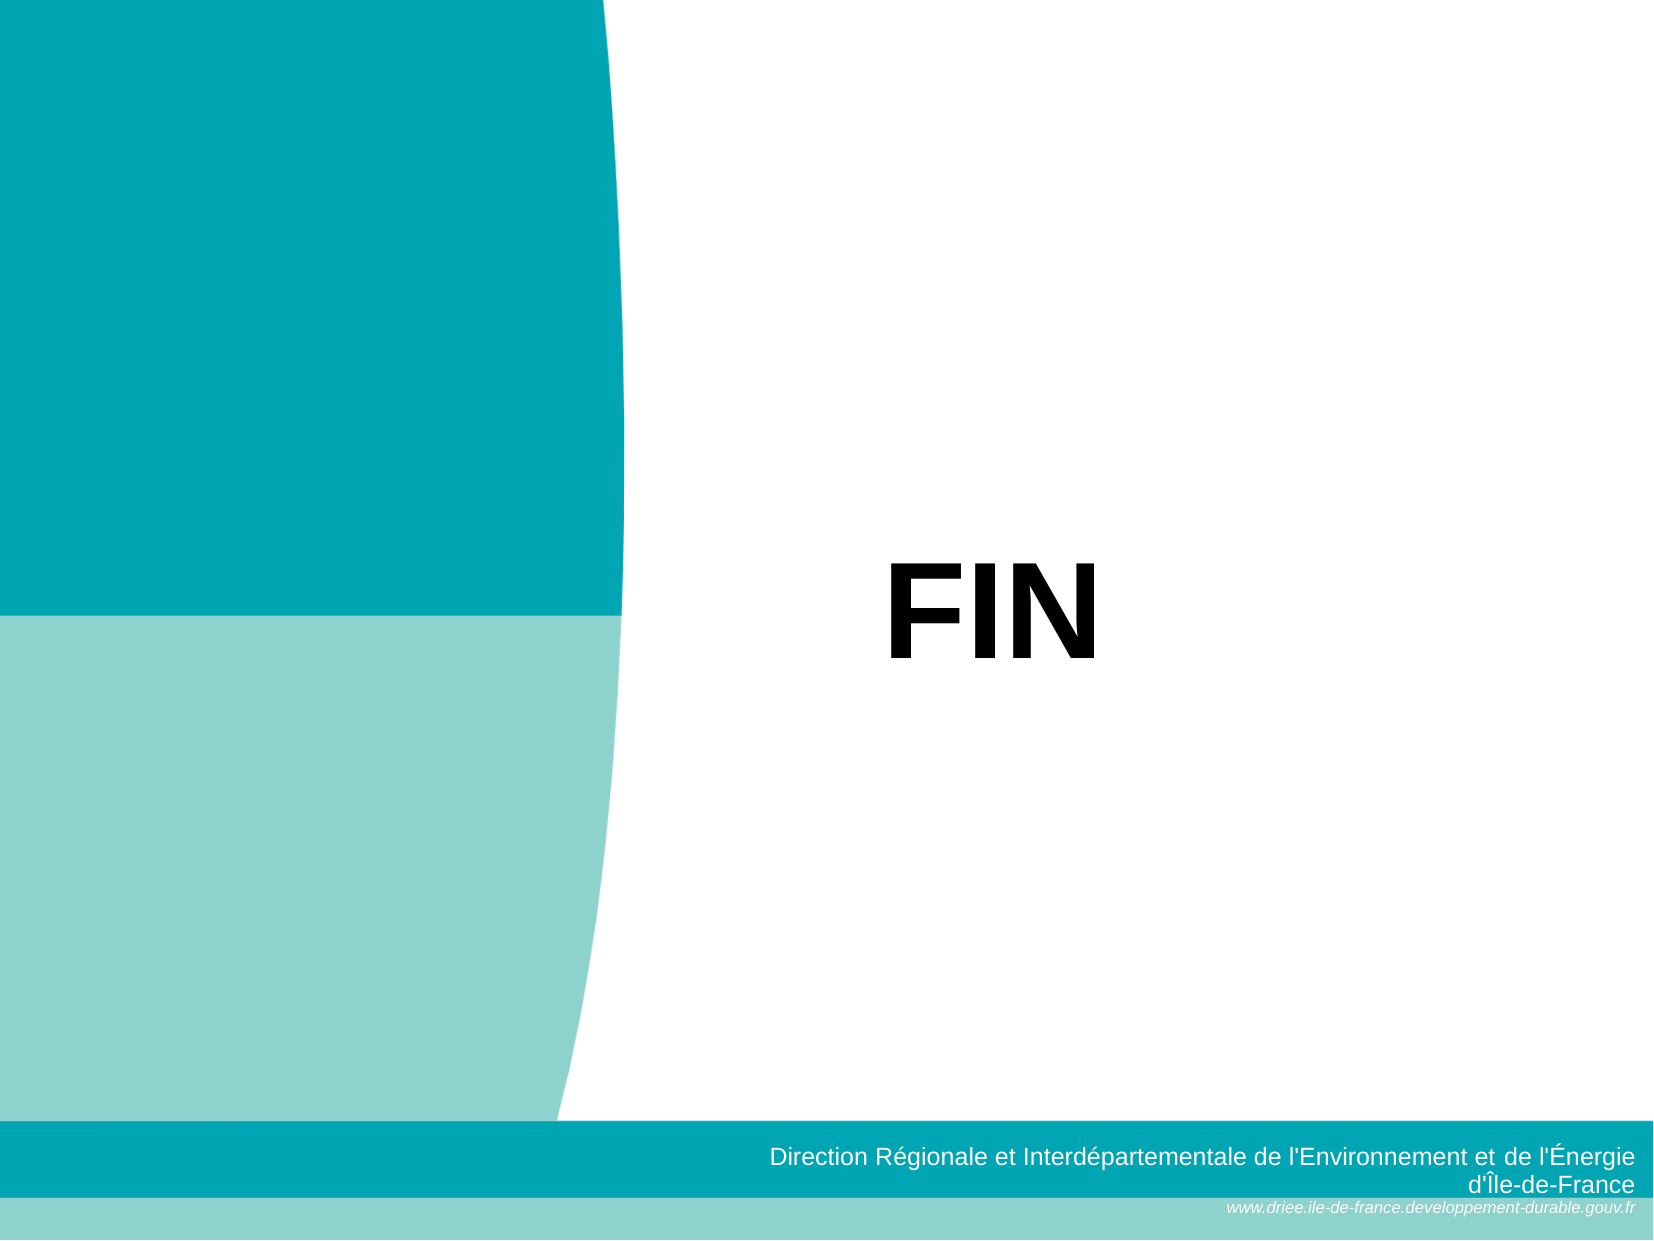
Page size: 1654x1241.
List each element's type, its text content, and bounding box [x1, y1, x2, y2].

picture [0, 0, 1653, 1240]
text_box FIN [867, 526, 1120, 696]
